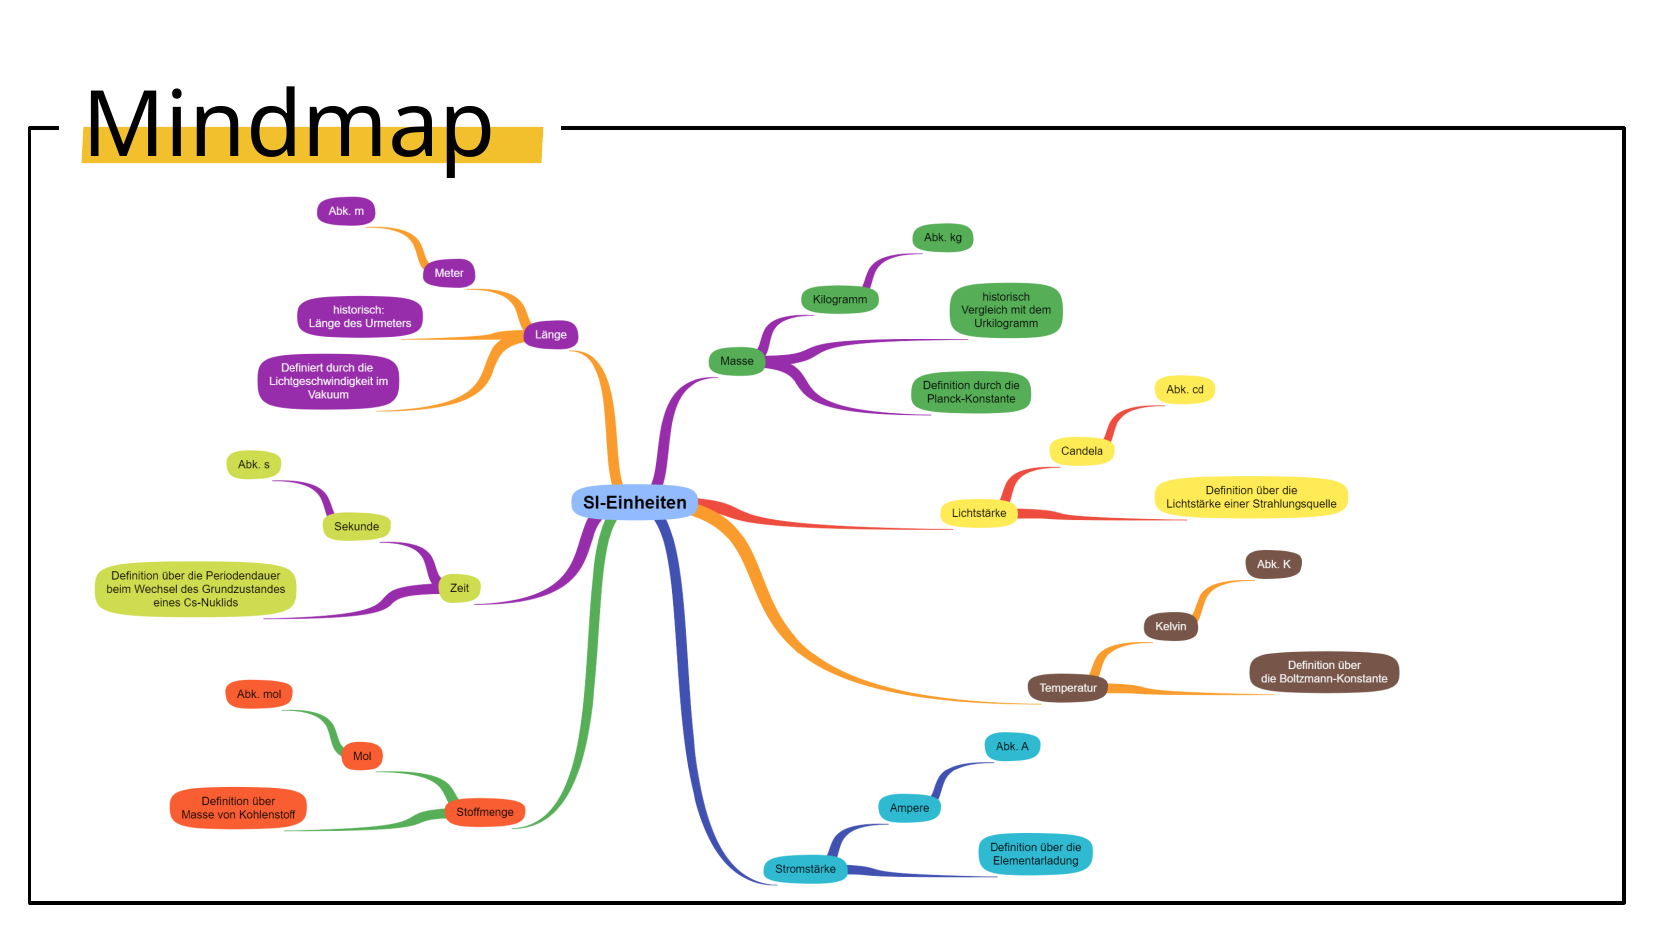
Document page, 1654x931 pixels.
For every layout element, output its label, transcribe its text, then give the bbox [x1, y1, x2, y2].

title Mindmap [82, 42, 1571, 199]
picture [88, 190, 1402, 886]
